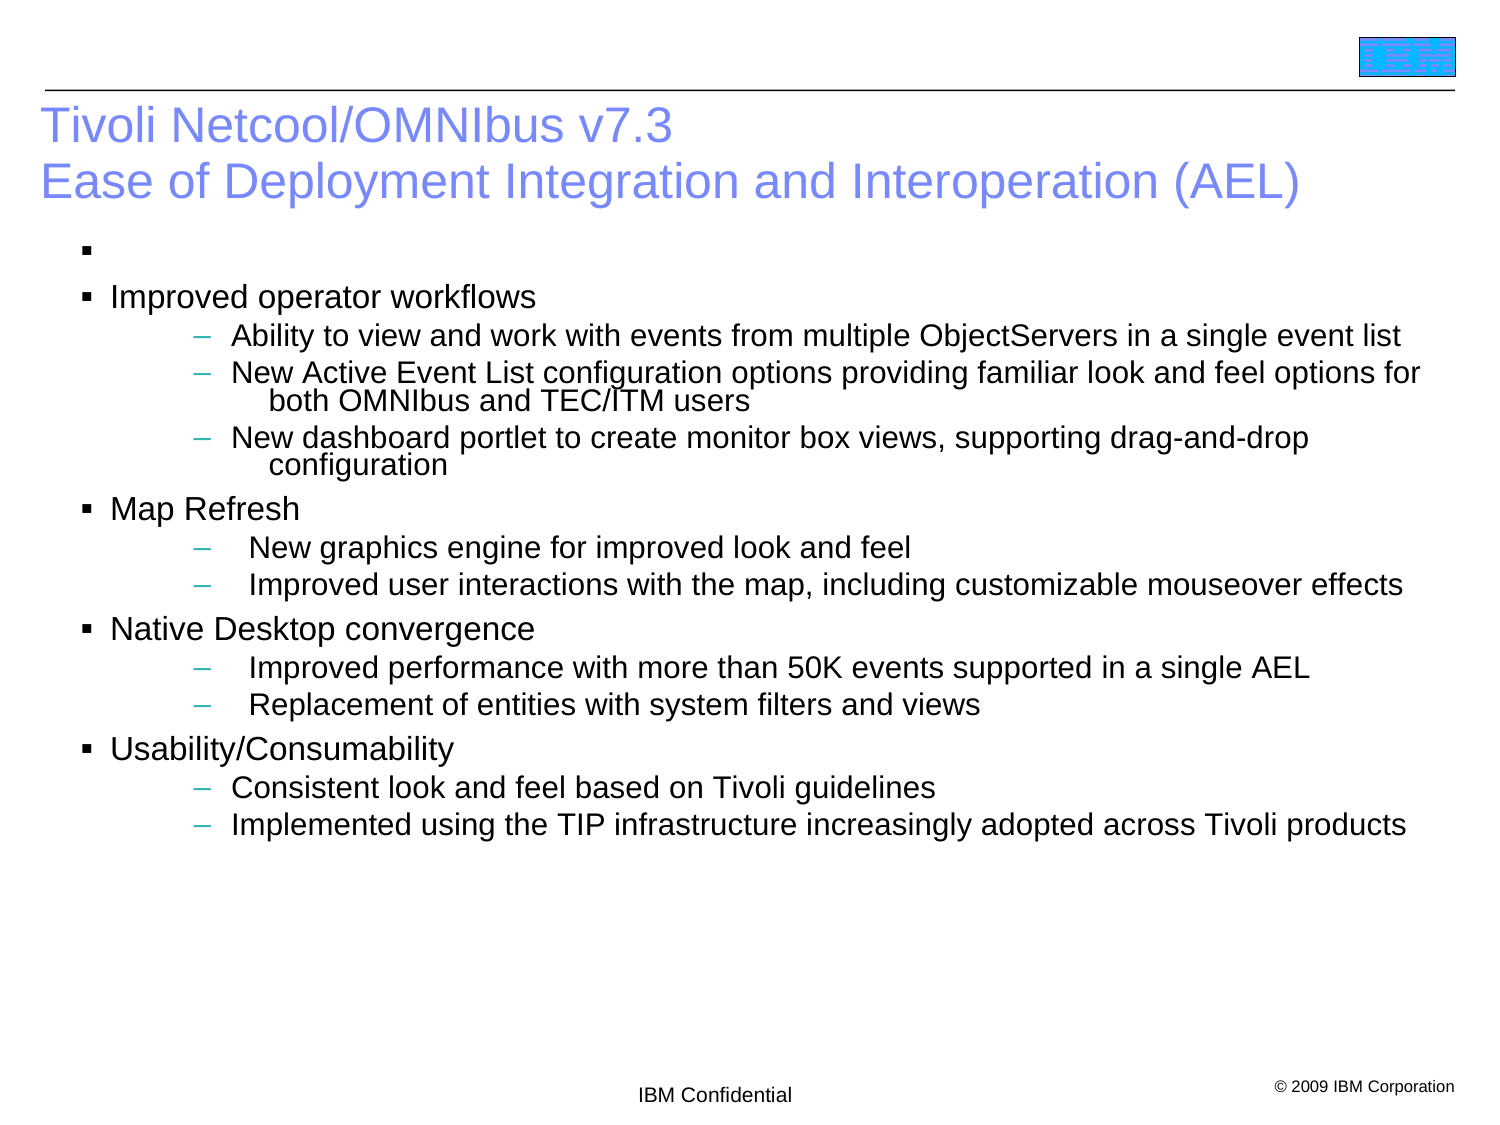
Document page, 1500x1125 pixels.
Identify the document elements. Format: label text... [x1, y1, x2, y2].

title Tivoli Netcool/OMNIbus v7.3 Ease of Deployment Integration and Interoperation (AEL) [25, 89, 1443, 226]
list Improved operator workflows Ability to view and work with events from multiple ObjectServers in a single event list New Active Event List configuration options providing familiar look and feel options for both OMNIbus and TEC/ITM users New dashboard portlet to create monitor box views, supporting drag-and-drop configuration Map Refresh New graphics engine for improved look and feel Improved user interactions with the map, including customizable mouseover effects Native Desktop convergence Improved performance with more than 50K events supported in a single AEL Replacement of entities with system filters and views Usability/Consumability Consistent look and feel based on Tivoli guidelines Implemented using the TIP infrastructure increasingly adopted across Tivoli products [81, 232, 1451, 1071]
